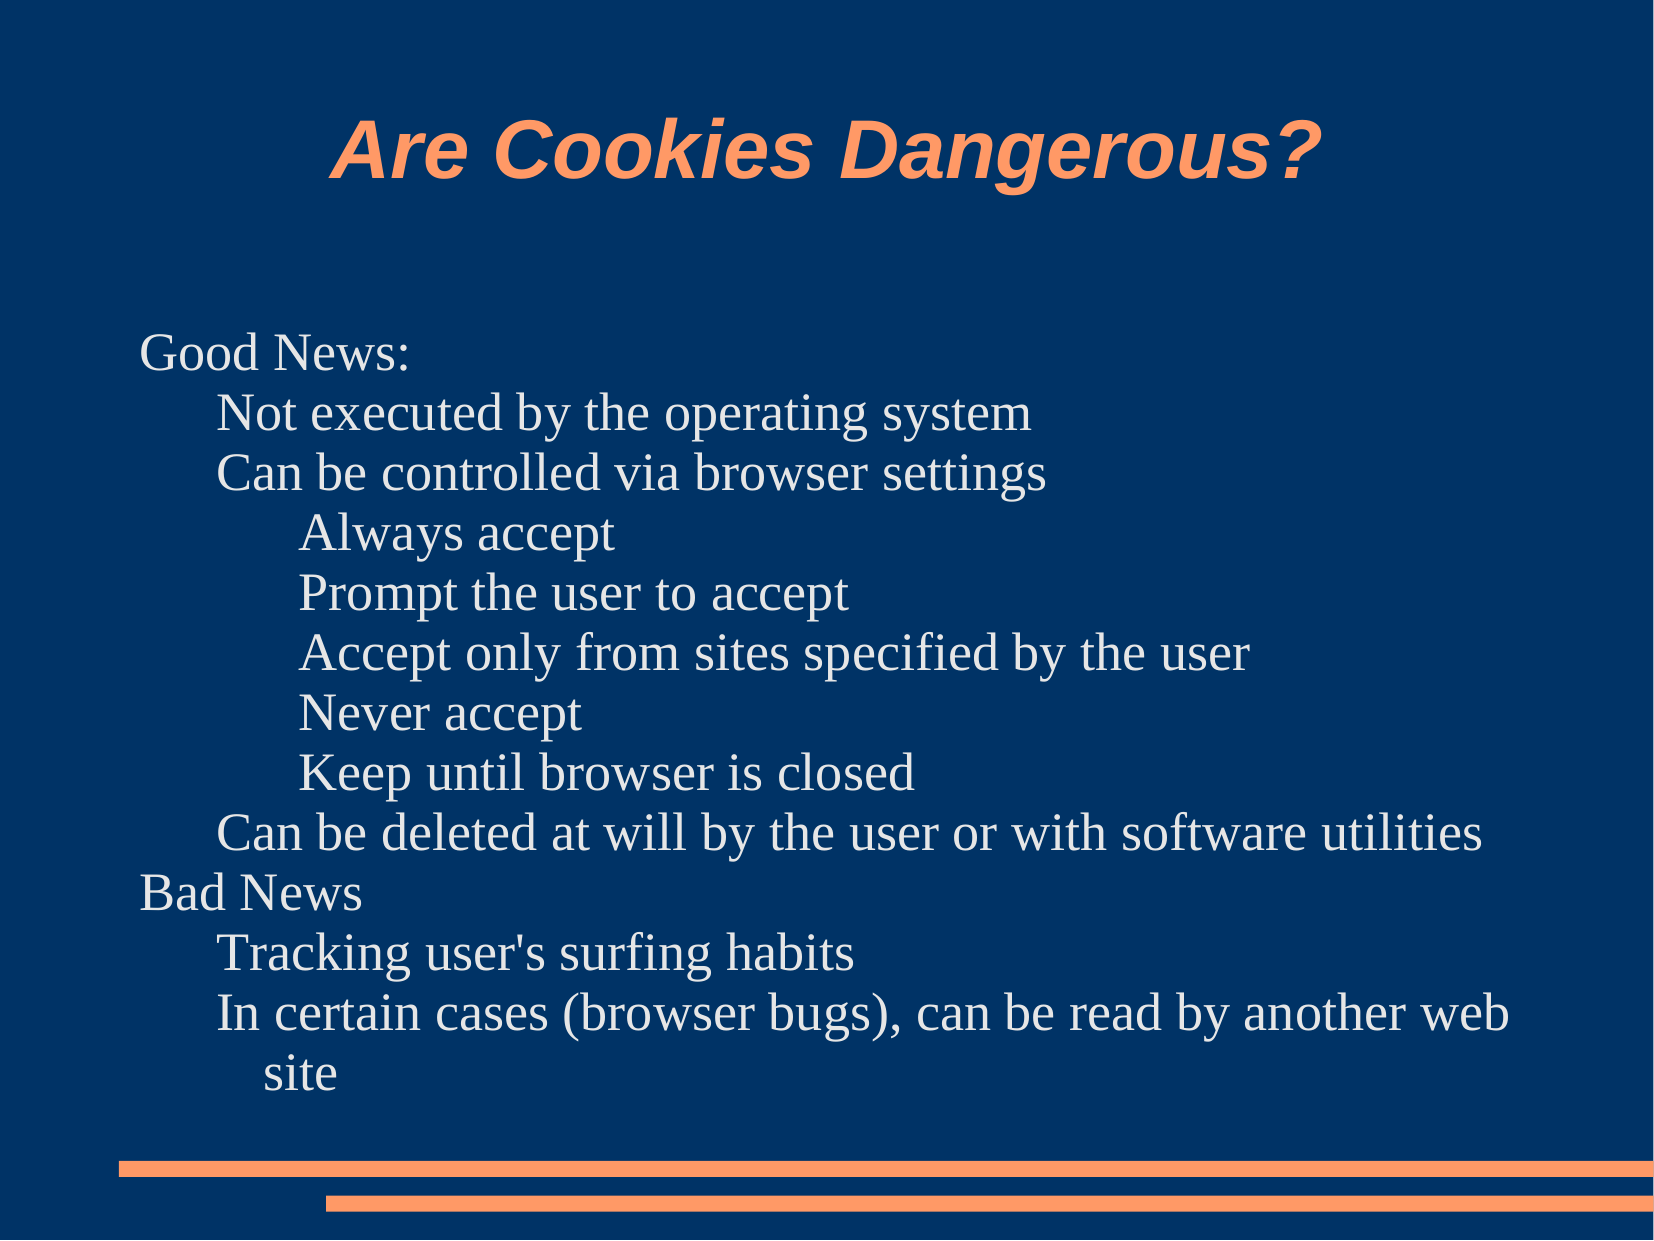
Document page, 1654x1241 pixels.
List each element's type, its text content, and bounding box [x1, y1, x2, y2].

title Are Cookies Dangerous? [121, 46, 1534, 254]
list Good News: Not executed by the operating system Can be controlled via browser settings Always accept Prompt the user to accept Accept only from sites specified by the user Never accept Keep until browser is closed Can be deleted at will by the user or with software utilities Bad News Tracking user's surfing habits In certain cases (browser bugs), can be read by another web site [121, 322, 1561, 1133]
